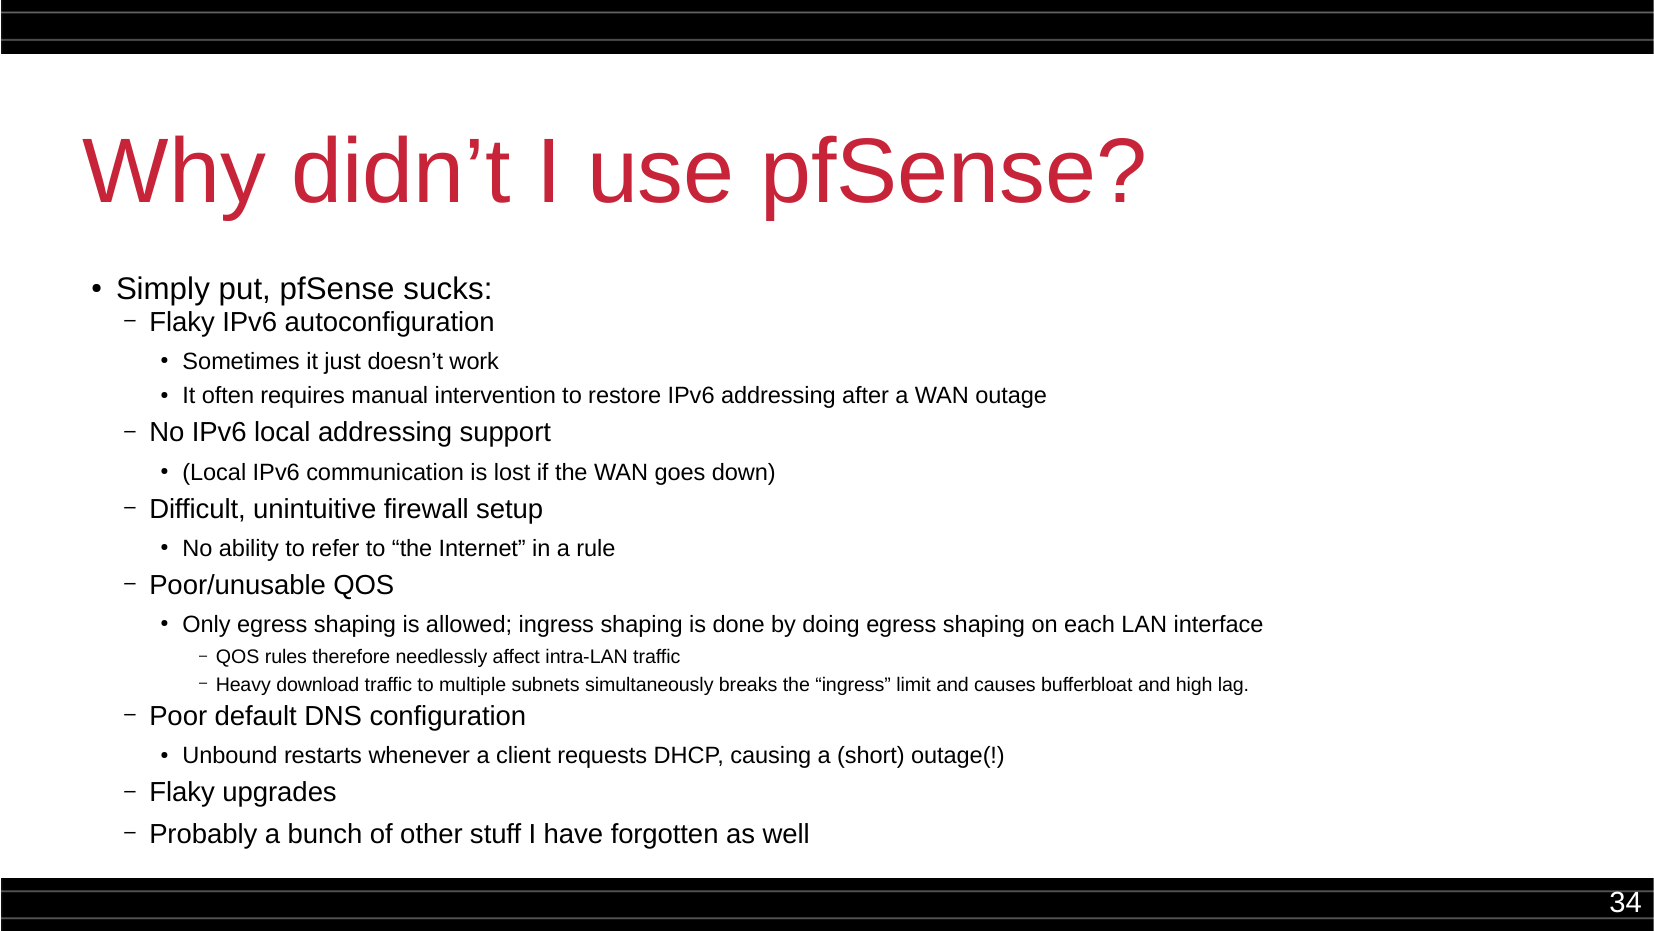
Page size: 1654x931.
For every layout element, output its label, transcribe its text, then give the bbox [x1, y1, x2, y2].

title Why didn’t I use pfSense? [82, 92, 1571, 249]
picture [1, 0, 1654, 54]
picture [1, 878, 1654, 931]
list Simply put, pfSense sucks: Flaky IPv6 autoconfiguration Sometimes it just doesn’t work It often requires manual intervention to restore IPv6 addressing after a WAN outage No IPv6 local addressing support (Local IPv6 communication is lost if the WAN goes down) Difficult, unintuitive firewall setup No ability to refer to “the Internet” in a rule Poor/unusable QOS Only egress shaping is allowed; ingress shaping is done by doing egress shaping on each LAN interface QOS rules therefore needlessly affect intra-LAN traffic Heavy download traffic to multiple subnets simultaneously breaks the “ingress” limit and causes bufferbloat and high lag. Poor default DNS configuration Unbound restarts whenever a client requests DHCP, causing a (short) outage(!) Flaky upgrades Probably a bunch of other stuff I have forgotten as well [82, 271, 1571, 851]
